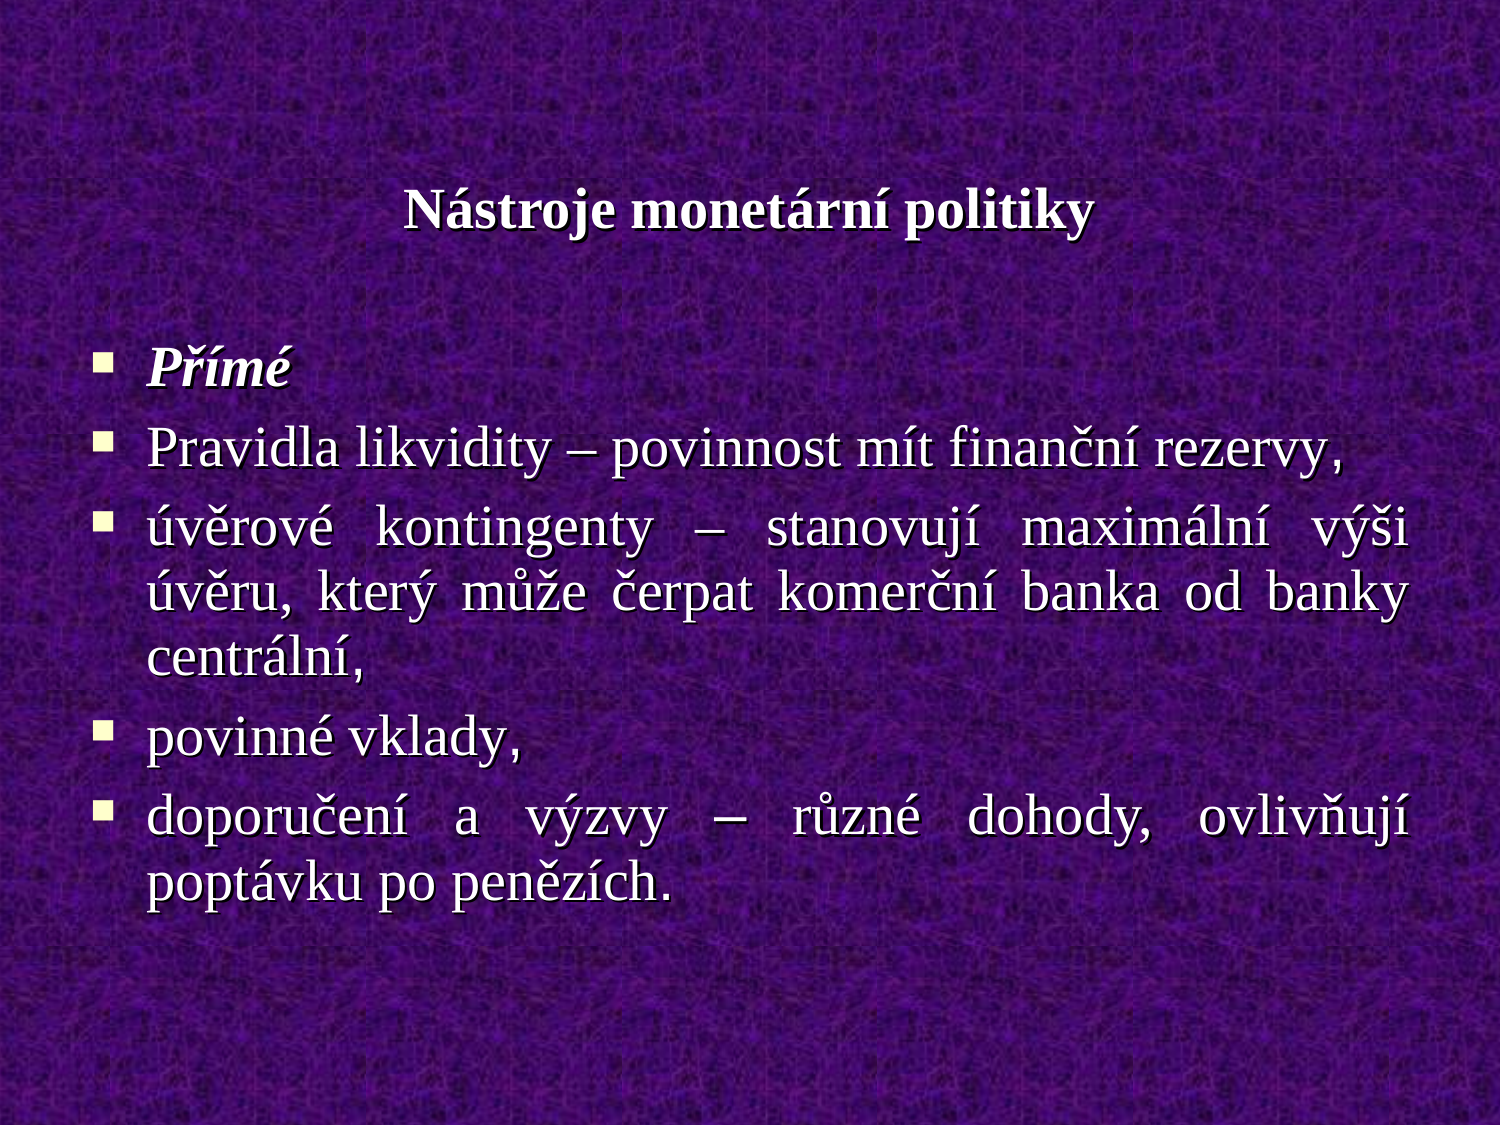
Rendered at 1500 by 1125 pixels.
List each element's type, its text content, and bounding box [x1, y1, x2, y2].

list Nástroje monetární politiky Přímé Pravidla likvidity – povinnost mít finanční rezervy, úvěrové kontingenty – stanovují maximální výši úvěru, který může čerpat komerční banka od banky centrální, povinné vklady, doporučení a výzvy – různé dohody, ovlivňují poptávku po penězích. [75, 90, 1426, 1005]
picture [0, 0, 1500, 1125]
